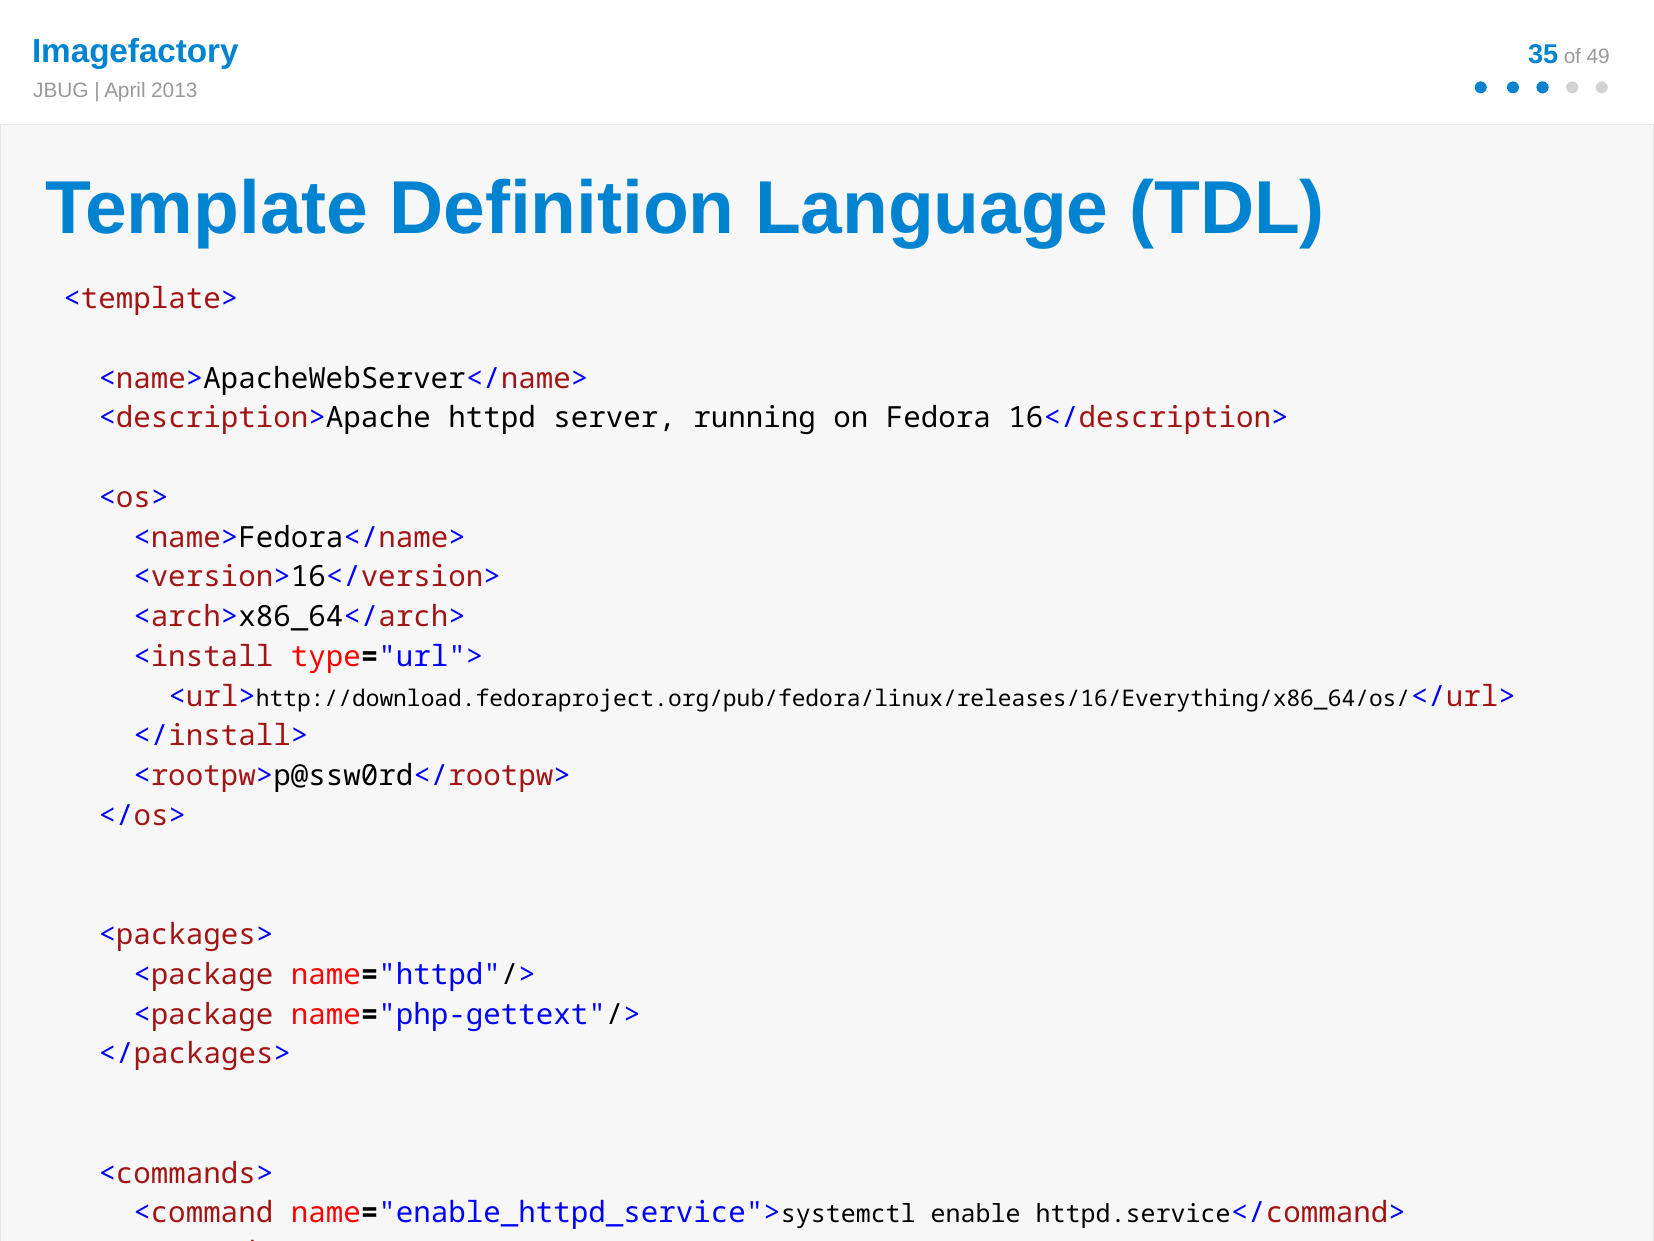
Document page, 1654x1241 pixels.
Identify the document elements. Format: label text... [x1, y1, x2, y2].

text_box [1536, 81, 1549, 94]
text_box [1506, 81, 1520, 94]
text_box [1595, 81, 1608, 94]
title Imagefactory [32, 32, 421, 70]
text_box [0, 124, 1654, 1241]
text_box <template> <name>ApacheWebServer</name> <description>Apache httpd server, running on Fedora 16</description> <os> <name>Fedora</name> <version>16</version> <arch>x86_64</arch> <install type="url"> <url>http://download.fedoraproject.org/pub/fedora/linux/releases/16/Everything/x86_64/os/</url> </install> <rootpw>p@ssw0rd</rootpw> </os> <packages> <package name="httpd"/> <package name="php-gettext"/> </packages> <commands> <command name="enable_httpd_service">systemctl enable httpd.service</command> </commands> </template> [33, 255, 1591, 1225]
title Template Definition Language (TDL) [45, 165, 1624, 250]
text_box [1474, 81, 1487, 94]
title <number> of 49 [1489, 31, 1610, 78]
title JBUG | April 2013 [33, 75, 1090, 106]
text_box [1566, 81, 1579, 94]
